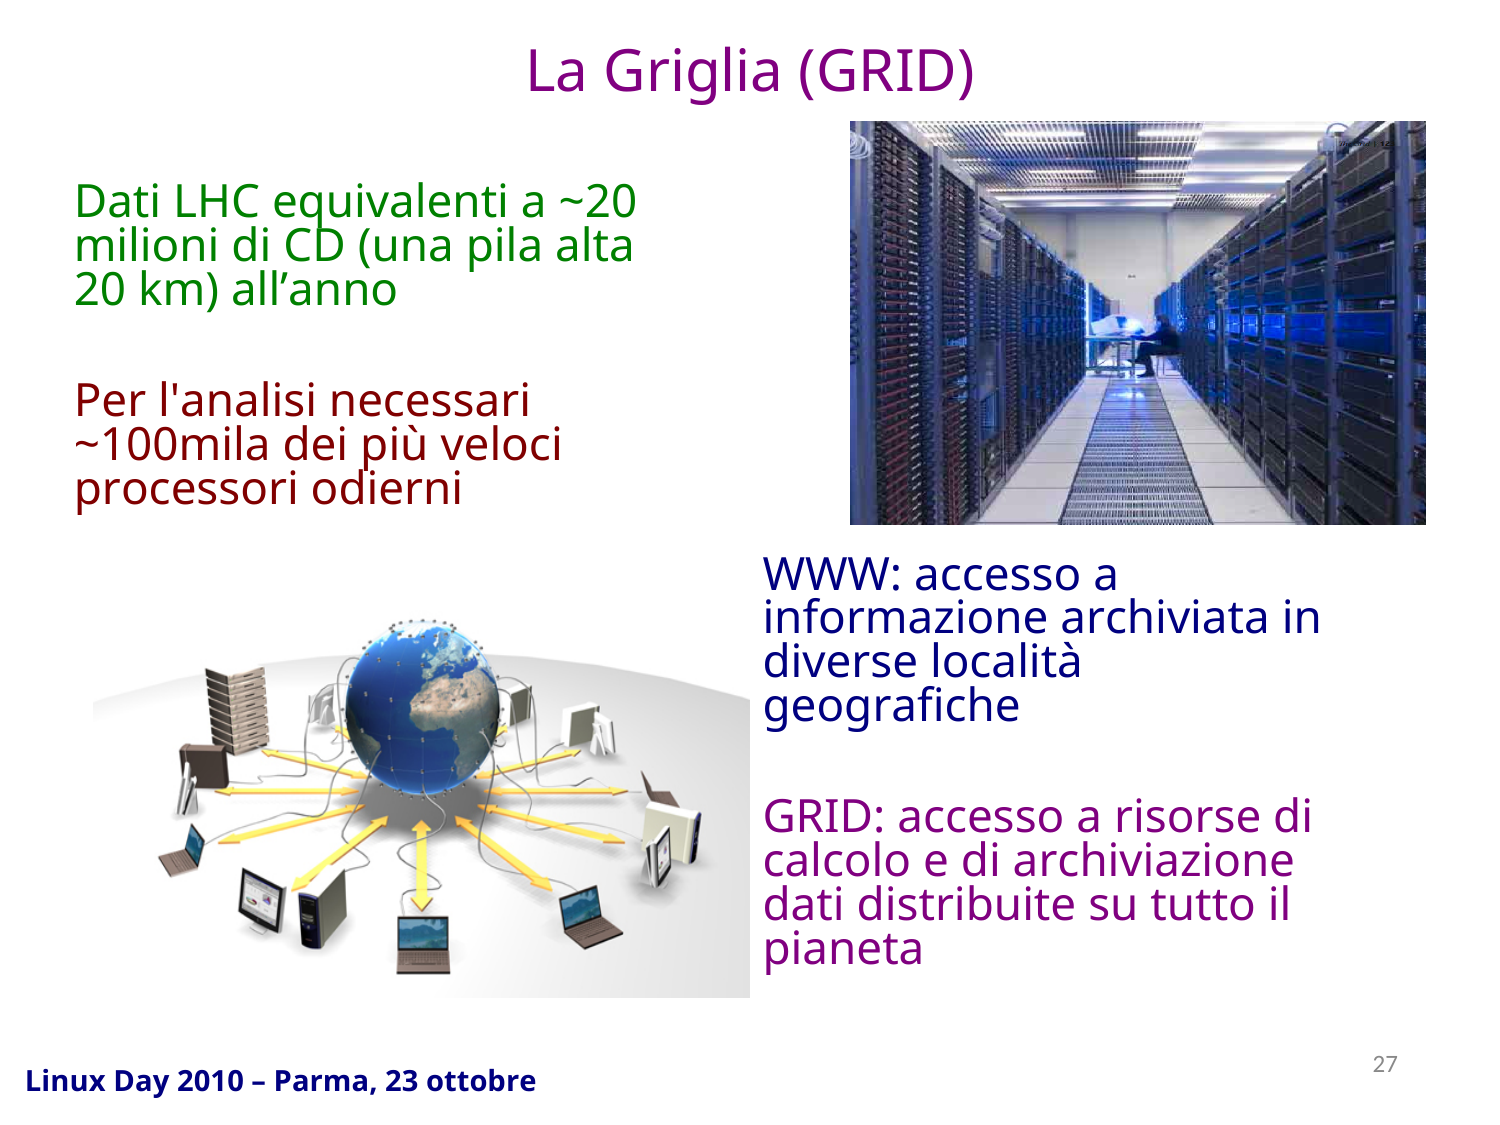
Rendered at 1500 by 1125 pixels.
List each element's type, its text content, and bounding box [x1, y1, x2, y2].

text_box WWW: accesso a informazione archiviata in diverse località geografiche GRID: accesso a risorse di calcolo e di archiviazione dati distribuite su tutto il pianeta [702, 547, 1365, 1044]
text_box Dati LHC equivalenti a ~20 milioni di CD (una pila alta 20 km) all’anno Per l'analisi necessari ~100mila dei più veloci processori odierni [13, 174, 685, 528]
picture [850, 121, 1426, 526]
text_box La Griglia (GRID)‏ [112, 3, 1388, 122]
picture [93, 562, 751, 998]
